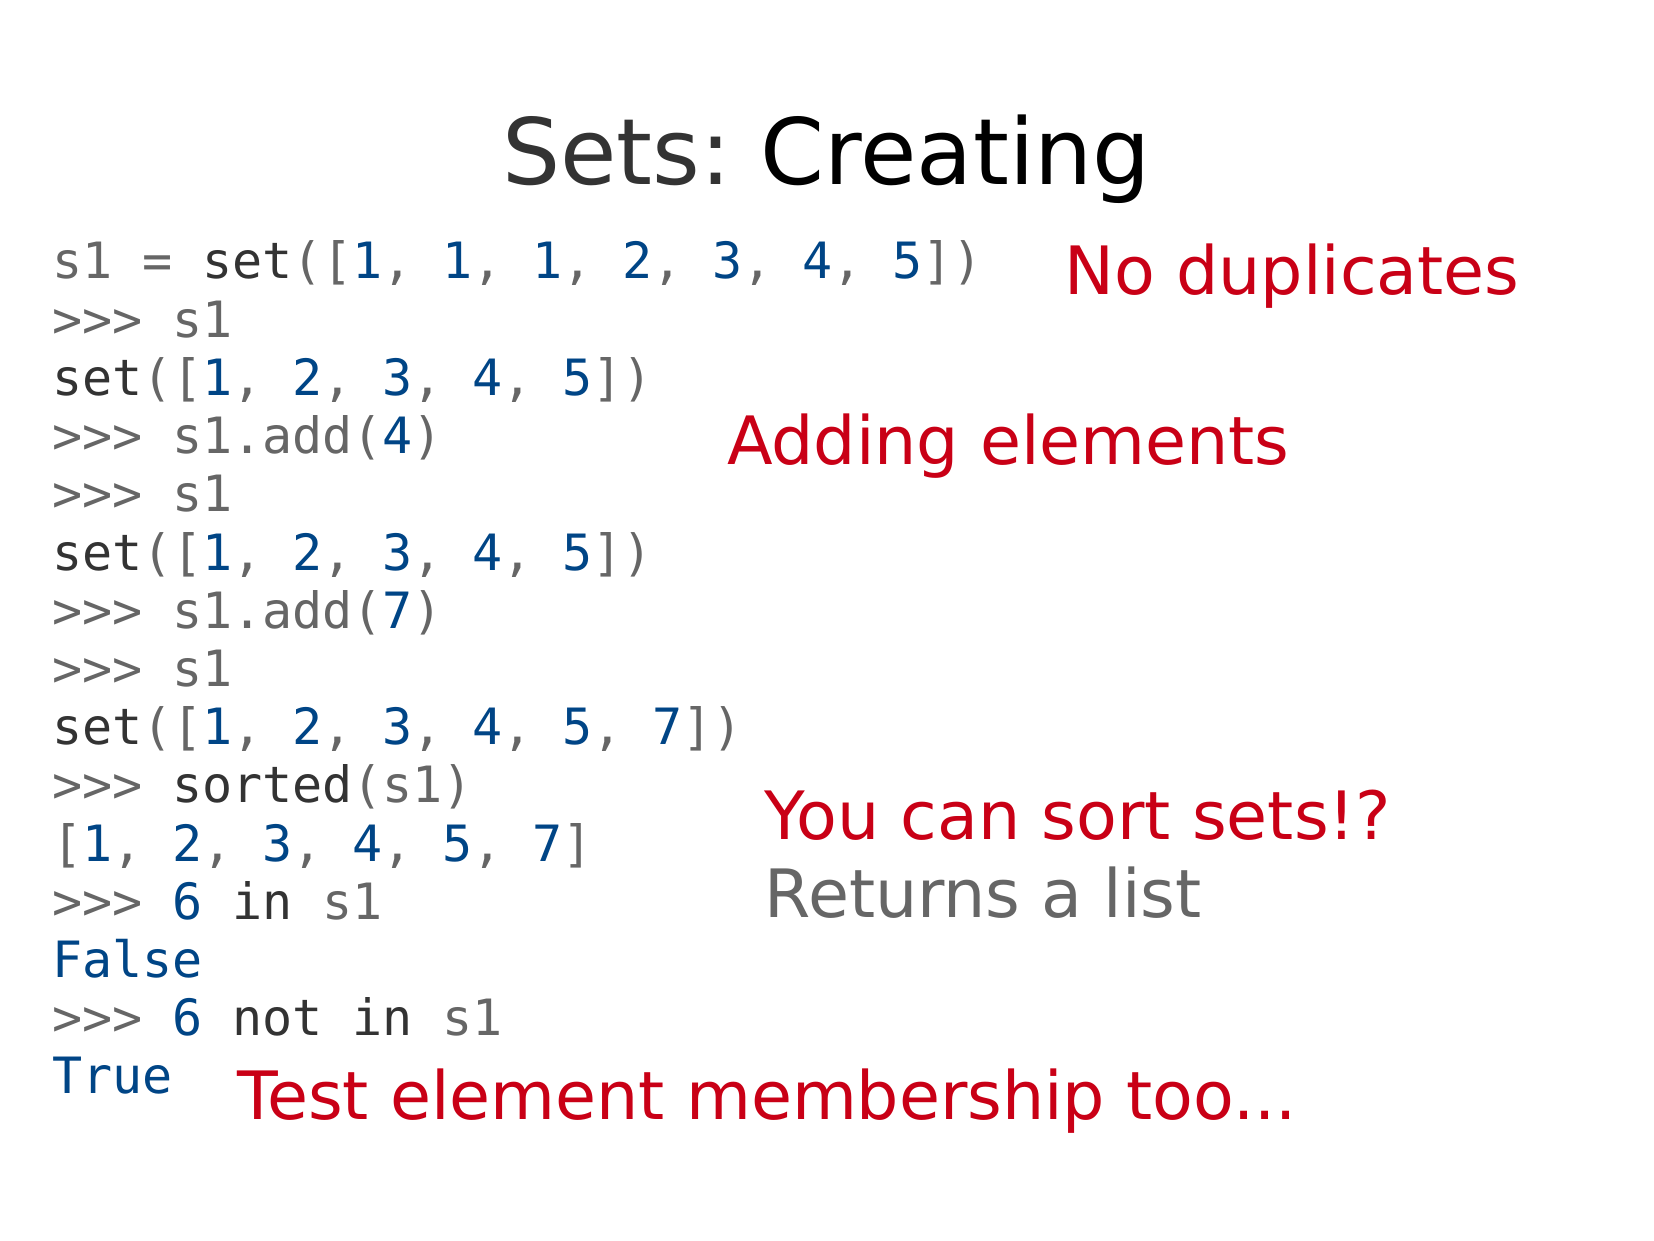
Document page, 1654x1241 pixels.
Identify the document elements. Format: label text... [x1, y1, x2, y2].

title Sets: Creating [82, 49, 1571, 225]
text_box Test element membership too... [222, 1050, 1313, 1143]
text_box Adding elements [712, 394, 1306, 488]
text_box No duplicates [1050, 225, 1536, 318]
text_box s1 = set([1, 1, 1, 2, 3, 4, 5]) >>> s1 set([1, 2, 3, 4, 5]) >>> s1.add(4) >>> s1 set([1, 2, 3, 4, 5]) >>> s1.add(7) >>> s1 set([1, 2, 3, 4, 5, 7]) >>> sorted(s1) [1, 2, 3, 4, 5, 7] >>> 6 in s1 False >>> 6 not in s1 True [37, 225, 1613, 1172]
text_box You can sort sets!? Returns a list [750, 769, 1407, 941]
